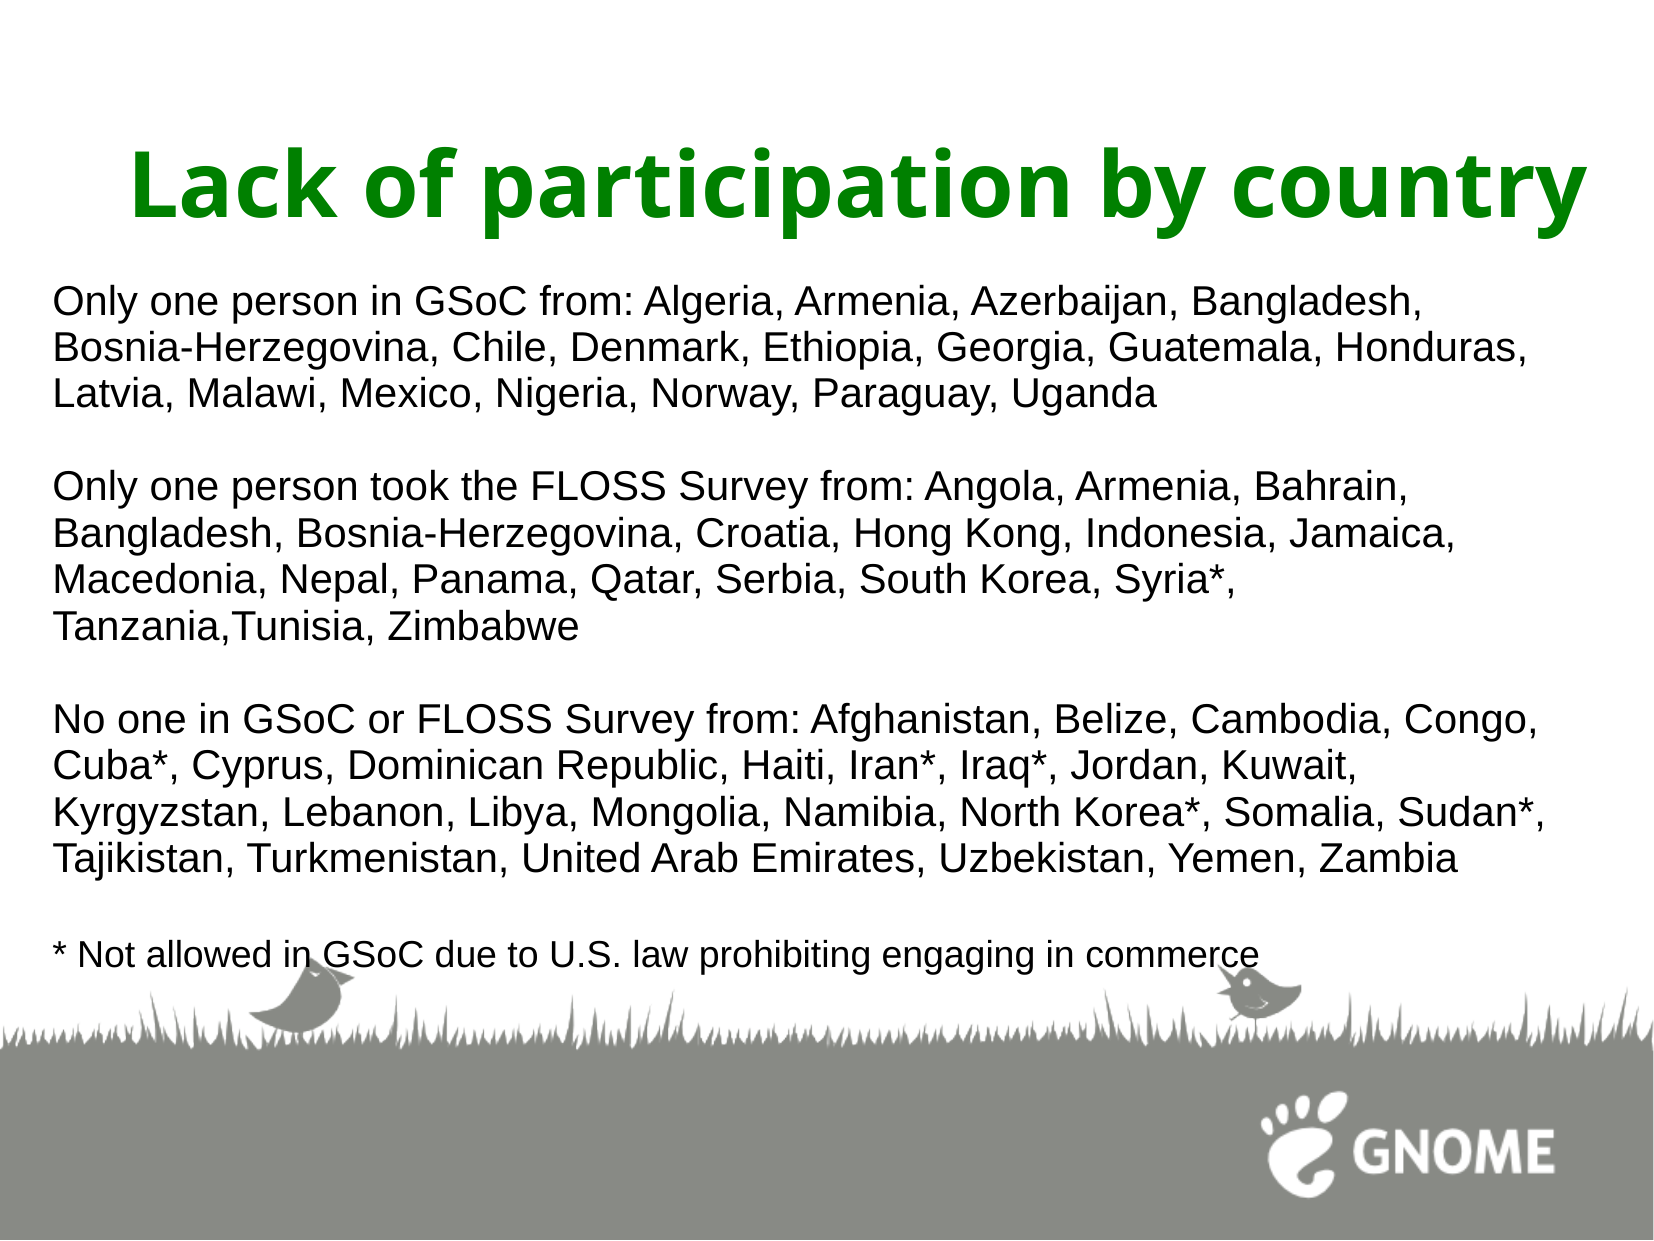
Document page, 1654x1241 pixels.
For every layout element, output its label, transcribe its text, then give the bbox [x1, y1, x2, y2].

text_box Lack of participation by country [112, 112, 1654, 251]
text_box Only one person in GSoC from: Algeria, Armenia, Azerbaijan, Bangladesh, Bosnia-Herzegovina, Chile, Denmark, Ethiopia, Georgia, Guatemala, Honduras, Latvia, Malawi, Mexico, Nigeria, Norway, Paraguay, Uganda Only one person took the FLOSS Survey from: Angola, Armenia, Bahrain, Bangladesh, Bosnia-Herzegovina, Croatia, Hong Kong, Indonesia, Jamaica, Macedonia, Nepal, Panama, Qatar, Serbia, South Korea, Syria*, Tanzania,Tunisia, Zimbabwe No one in GSoC or FLOSS Survey from: Afghanistan, Belize, Cambodia, Congo, Cuba*, Cyprus, Dominican Republic, Haiti, Iran*, Iraq*, Jordan, Kuwait, Kyrgyzstan, Lebanon, Libya, Mongolia, Namibia, North Korea*, Somalia, Sudan*, Tajikistan, Turkmenistan, United Arab Emirates, Uzbekistan, Yemen, Zambia * Not allowed in GSoC due to U.S. law prohibiting engaging in commerce [37, 269, 1579, 1033]
picture [0, 0, 1654, 1241]
